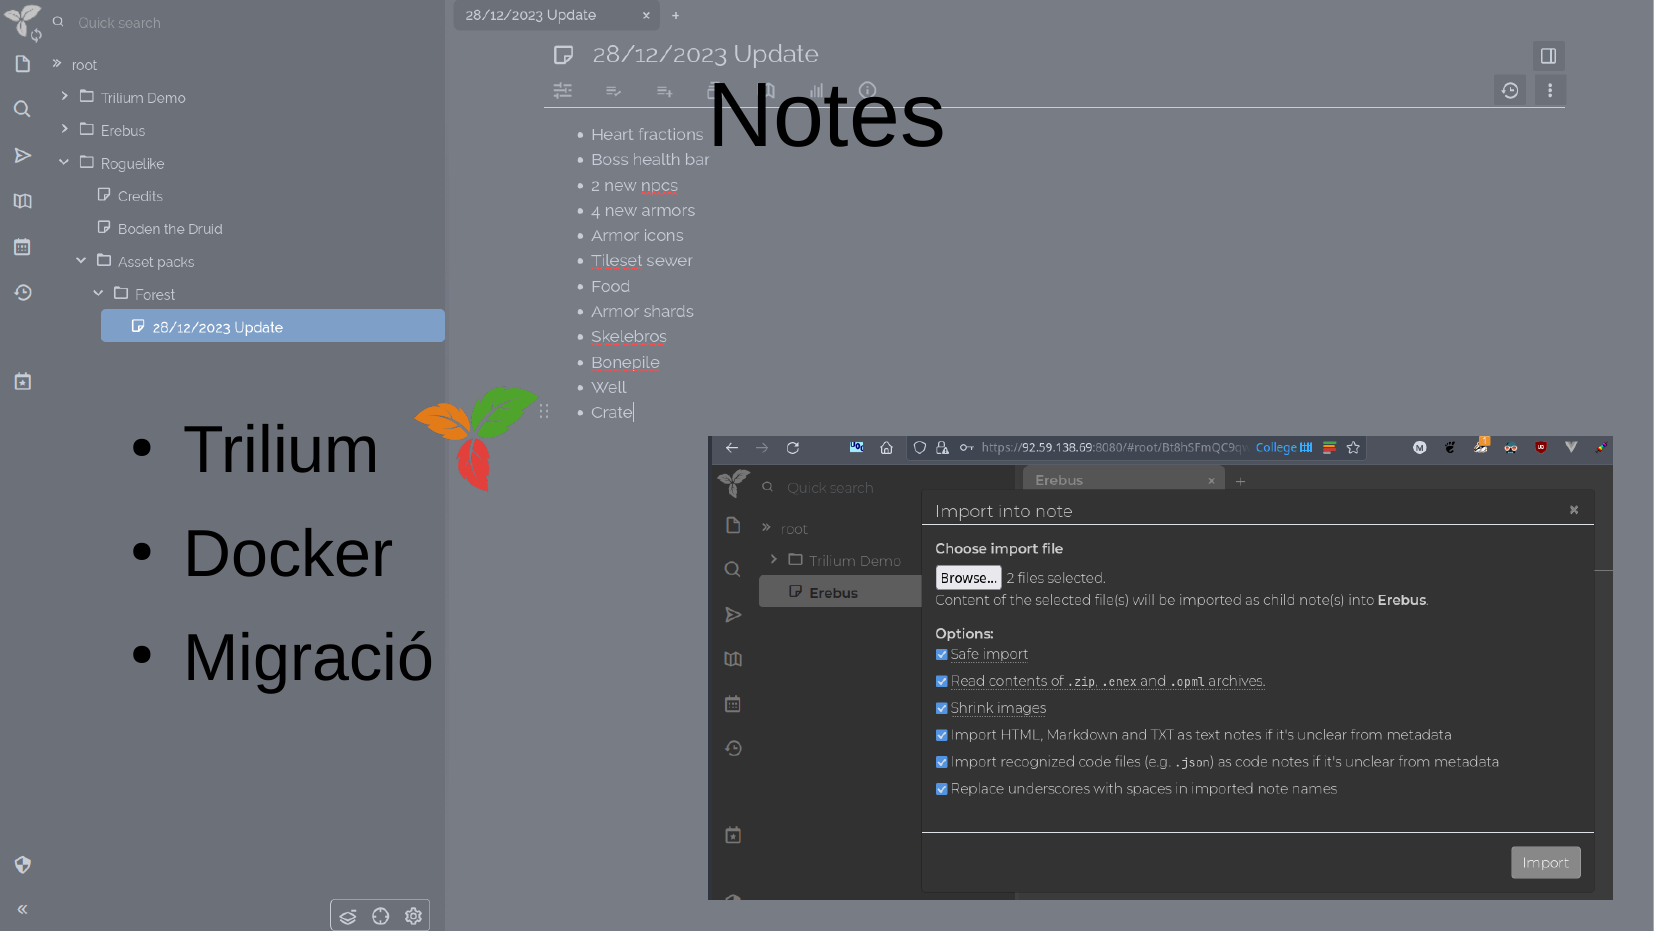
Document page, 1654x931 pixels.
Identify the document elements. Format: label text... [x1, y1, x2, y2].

list Trilium Docker Migració [112, 412, 630, 863]
title Notes [82, 36, 1571, 193]
picture [0, 0, 1654, 931]
